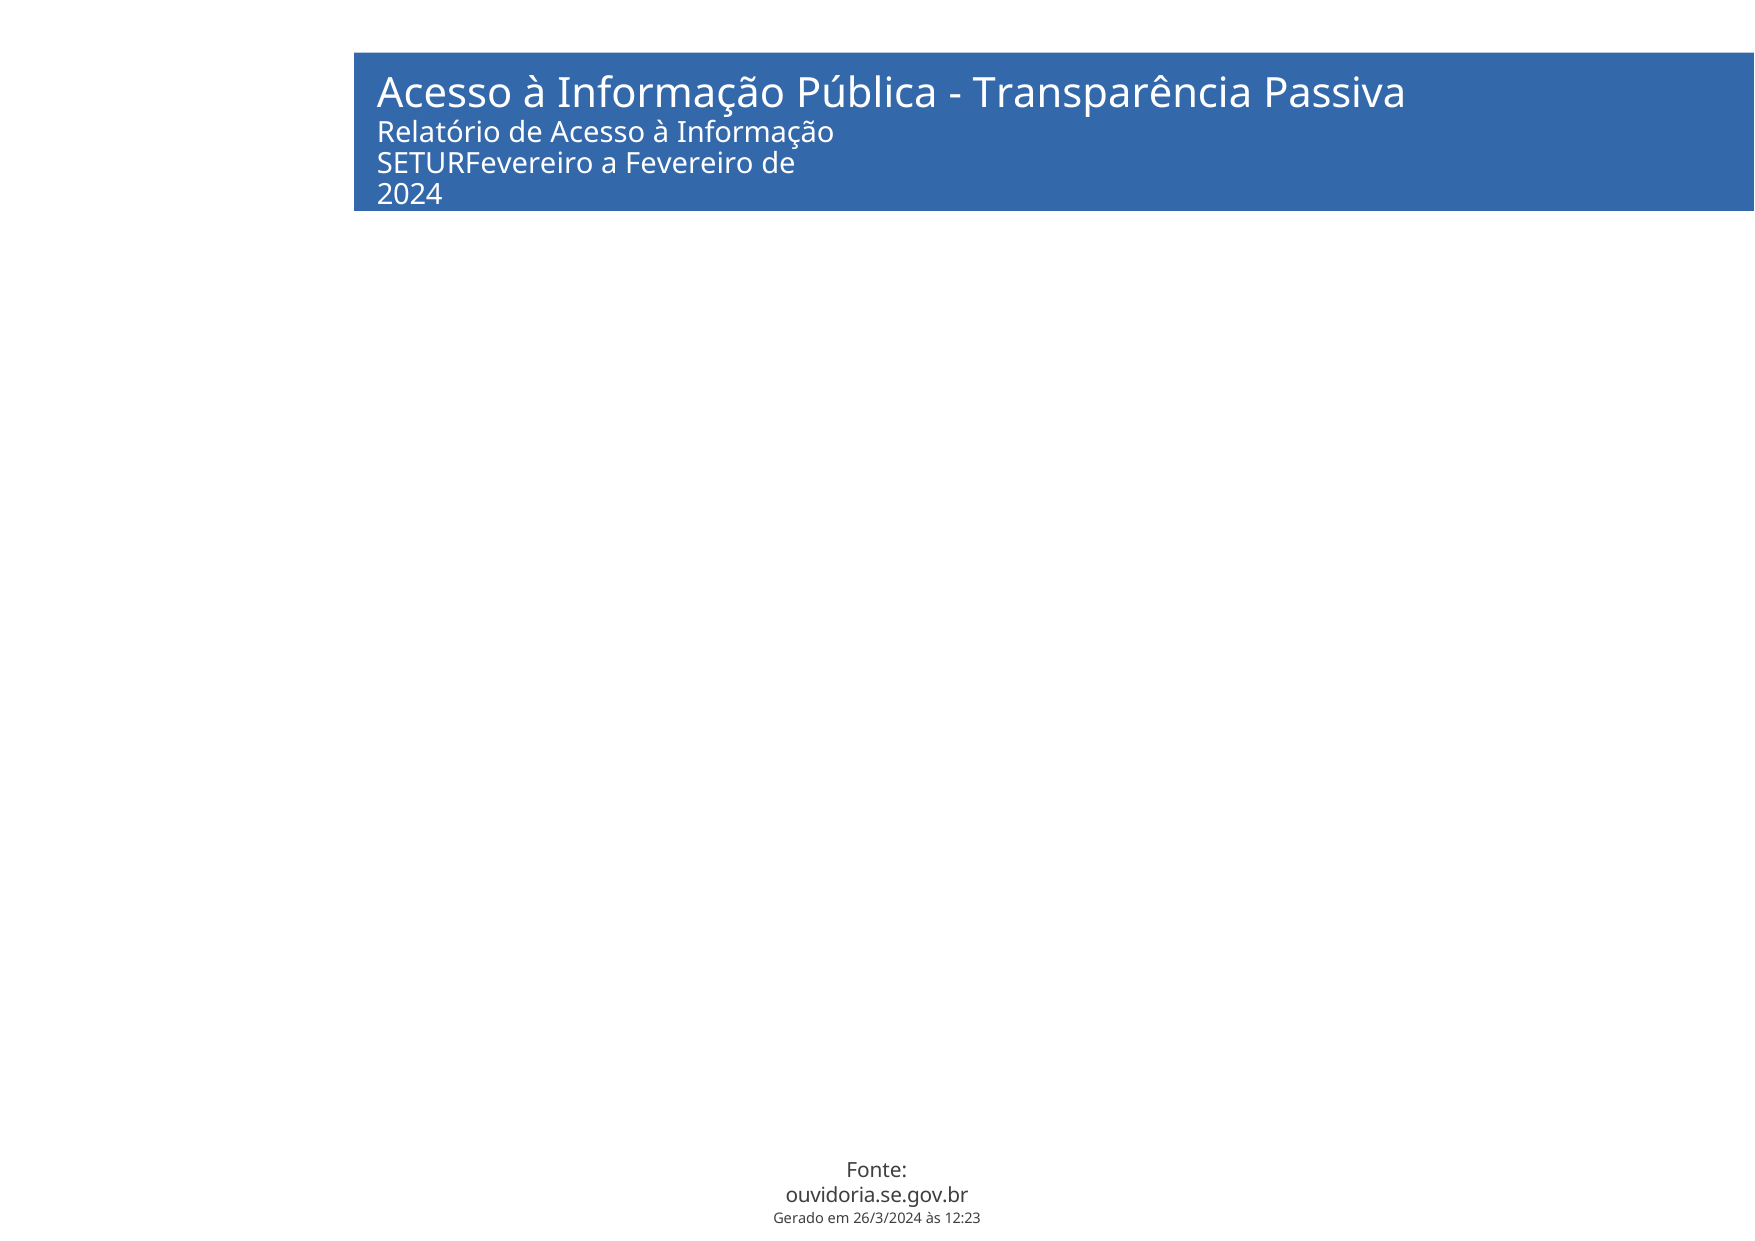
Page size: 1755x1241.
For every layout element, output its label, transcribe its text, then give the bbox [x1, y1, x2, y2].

text_box Fonte: ouvidoria.se.gov.br Gerado em 26/3/2024 às 12:23 [754, 1156, 1000, 1204]
text_box Acesso à Informação Pública - Transparência Passiva Relatório de Acesso à Informação SETURFevereiro a Fevereiro de 2024 [354, 52, 1754, 199]
